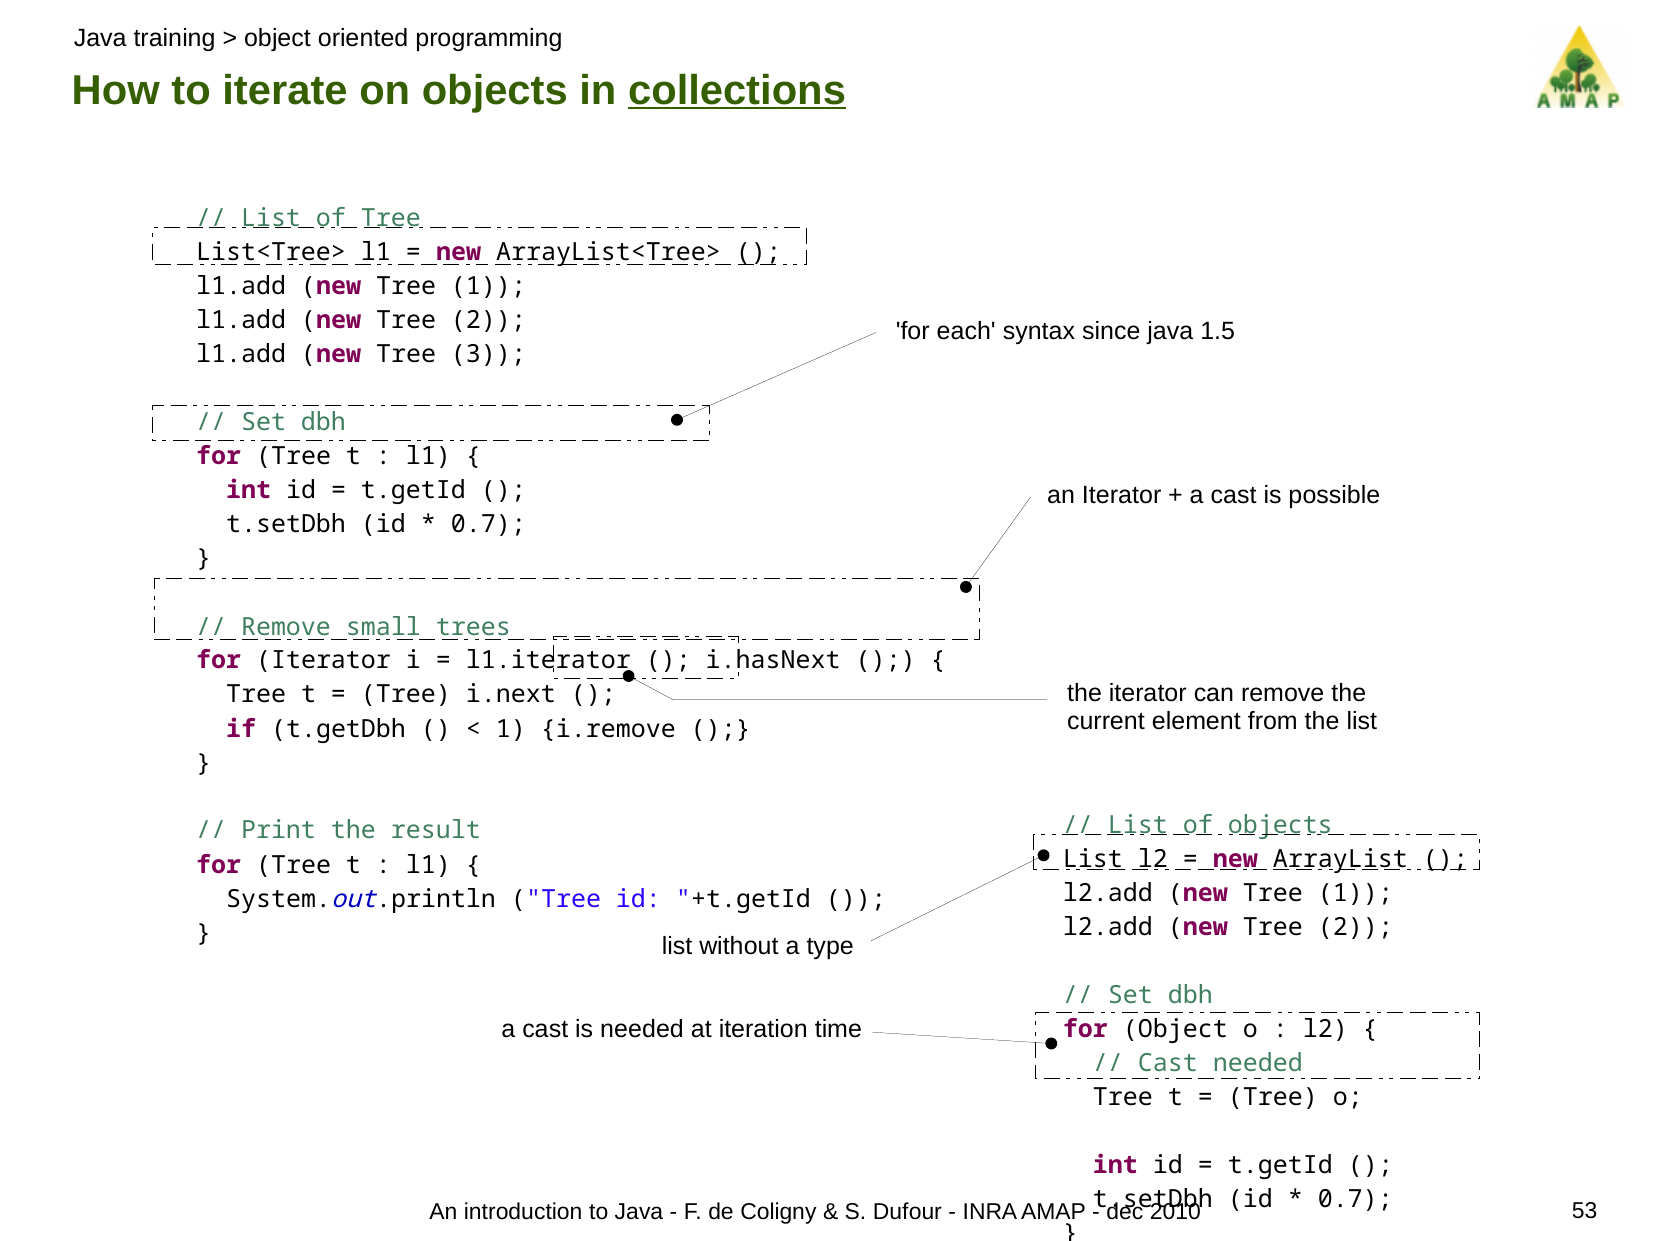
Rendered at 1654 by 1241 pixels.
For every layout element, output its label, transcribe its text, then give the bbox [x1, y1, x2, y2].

text_box How to iterate on objects in collections [56, 59, 1513, 121]
text_box // List of objects List l2 = new ArrayList (); l2.add (new Tree (1)); l2.add (new Tree (2)); // Set dbh for (Object o : l2) { // Cast needed Tree t = (Tree) o; int id = t.getId (); t.setDbh (id * 0.7); } [1048, 798, 1610, 1195]
picture [1533, 25, 1627, 108]
text_box list without a type [646, 924, 870, 968]
text_box an Iterator + a cast is possible [1032, 473, 1520, 517]
text_box 'for each' syntax since java 1.5 [880, 309, 1367, 352]
text_box Java training > object oriented programming [59, 16, 1004, 60]
text_box // List of Tree List<Tree> l1 = new ArrayList<Tree> (); l1.add (new Tree (1)); l1.add (new Tree (2)); l1.add (new Tree (3)); // Set dbh for (Tree t : l1) { int id = t.getId (); t.setDbh (id * 0.7); } // Remove small trees for (Iterator i = l1.iterator (); i.hasNext ();) { Tree t = (Tree) i.next (); if (t.getDbh () < 1) {i.remove ();} } // Print the result for (Tree t : l1) { System.out.println ("Tree id: "+t.getId ()); } [181, 192, 1016, 852]
text_box a cast is needed at iteration time [403, 1007, 878, 1051]
text_box the iterator can remove the current element from the list [1052, 671, 1443, 743]
